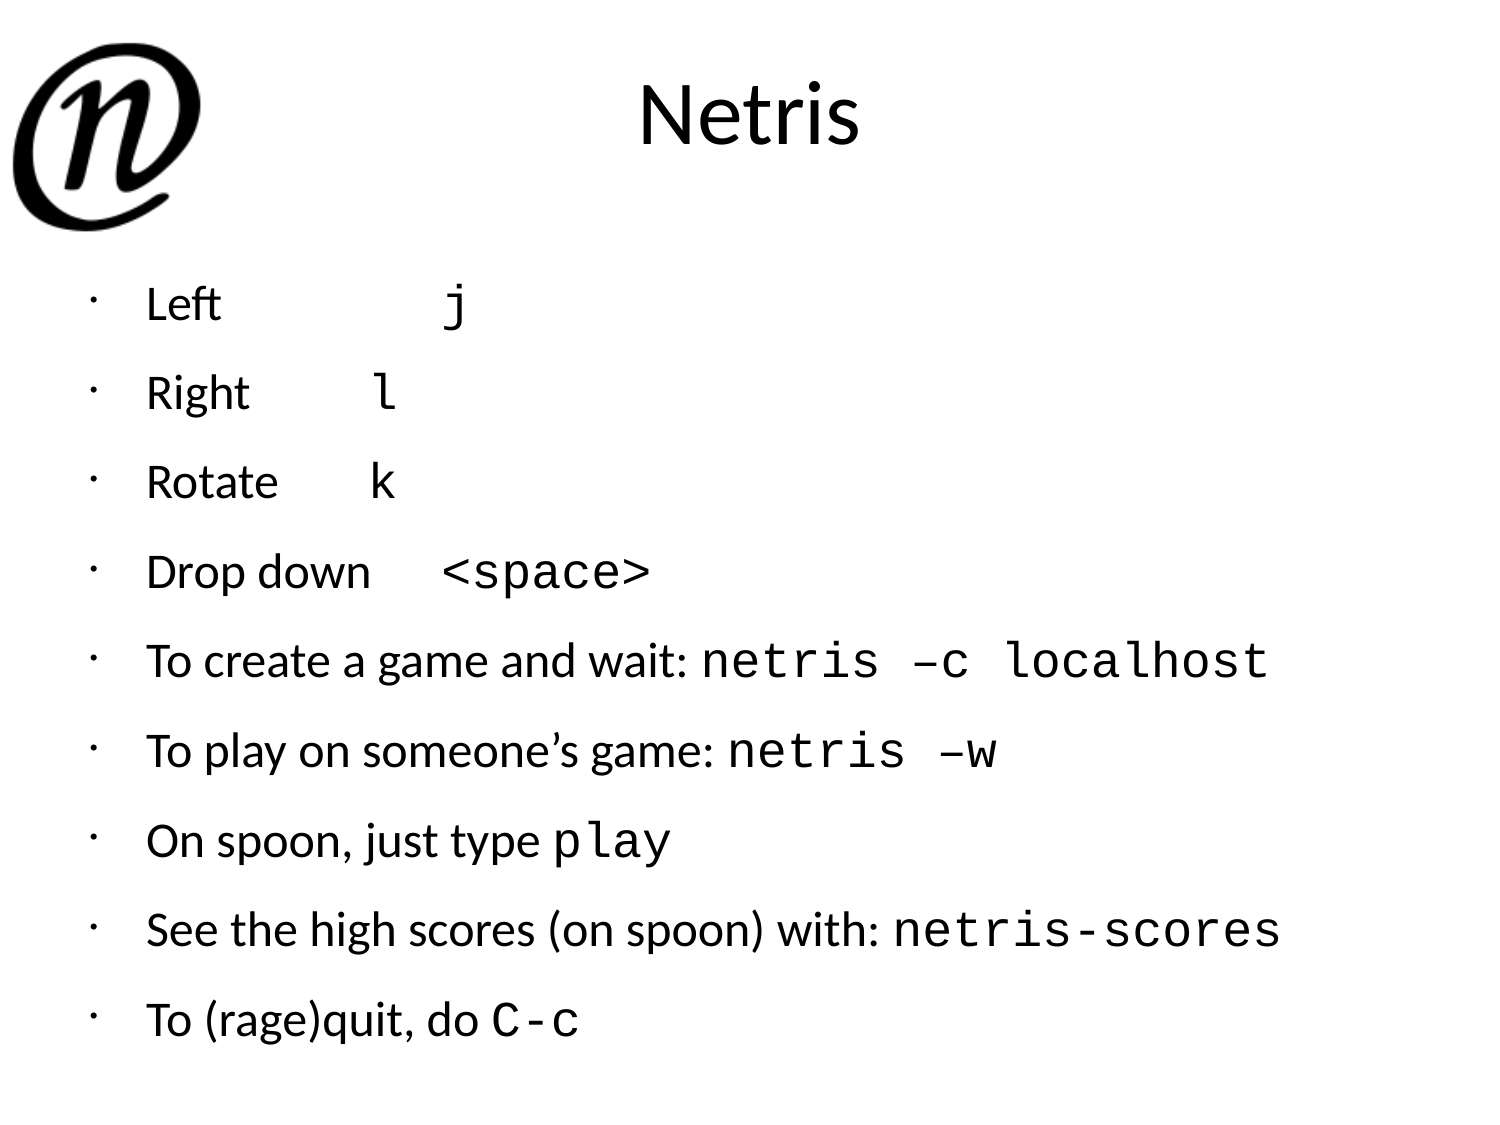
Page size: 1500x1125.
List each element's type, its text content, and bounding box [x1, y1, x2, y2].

title Netris [75, 45, 1425, 233]
list Left j Right l Rotate k Drop down <space> To create a game and wait: netris –c localhost To play on someone’s game: netris –w On spoon, just type play See the high scores (on spoon) with: netris-scores To (rage)quit, do C-c [75, 262, 1388, 1005]
picture [0, 30, 214, 245]
